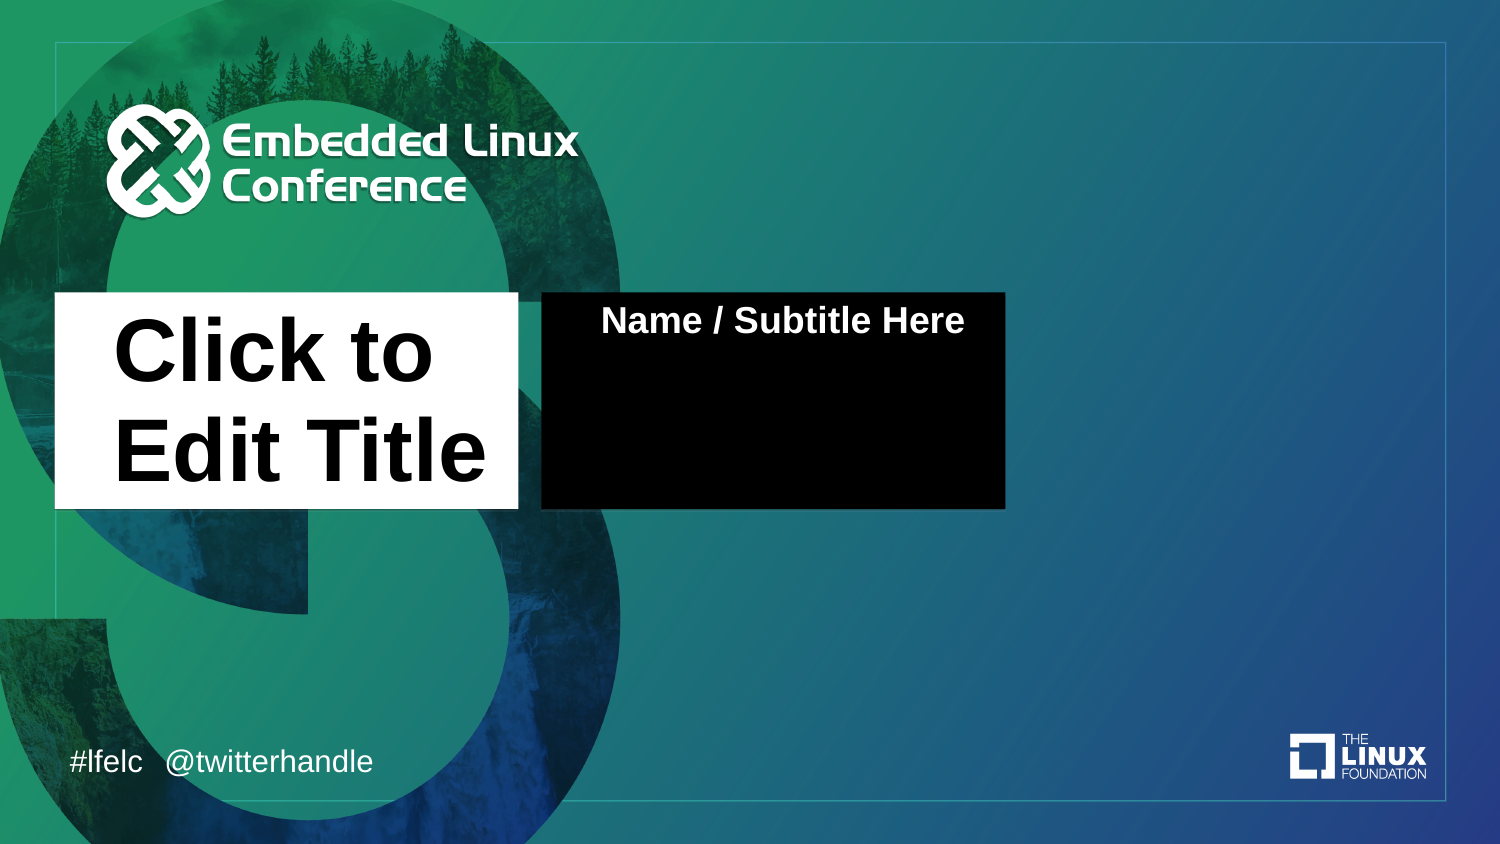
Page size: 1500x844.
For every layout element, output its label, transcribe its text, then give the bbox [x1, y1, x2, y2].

list Name / Subtitle Here [54, 523, 552, 590]
list Click to Edit Title [54, 292, 541, 509]
text_box #lfelc [54, 733, 149, 791]
text_box @twitterhandle [149, 733, 406, 791]
